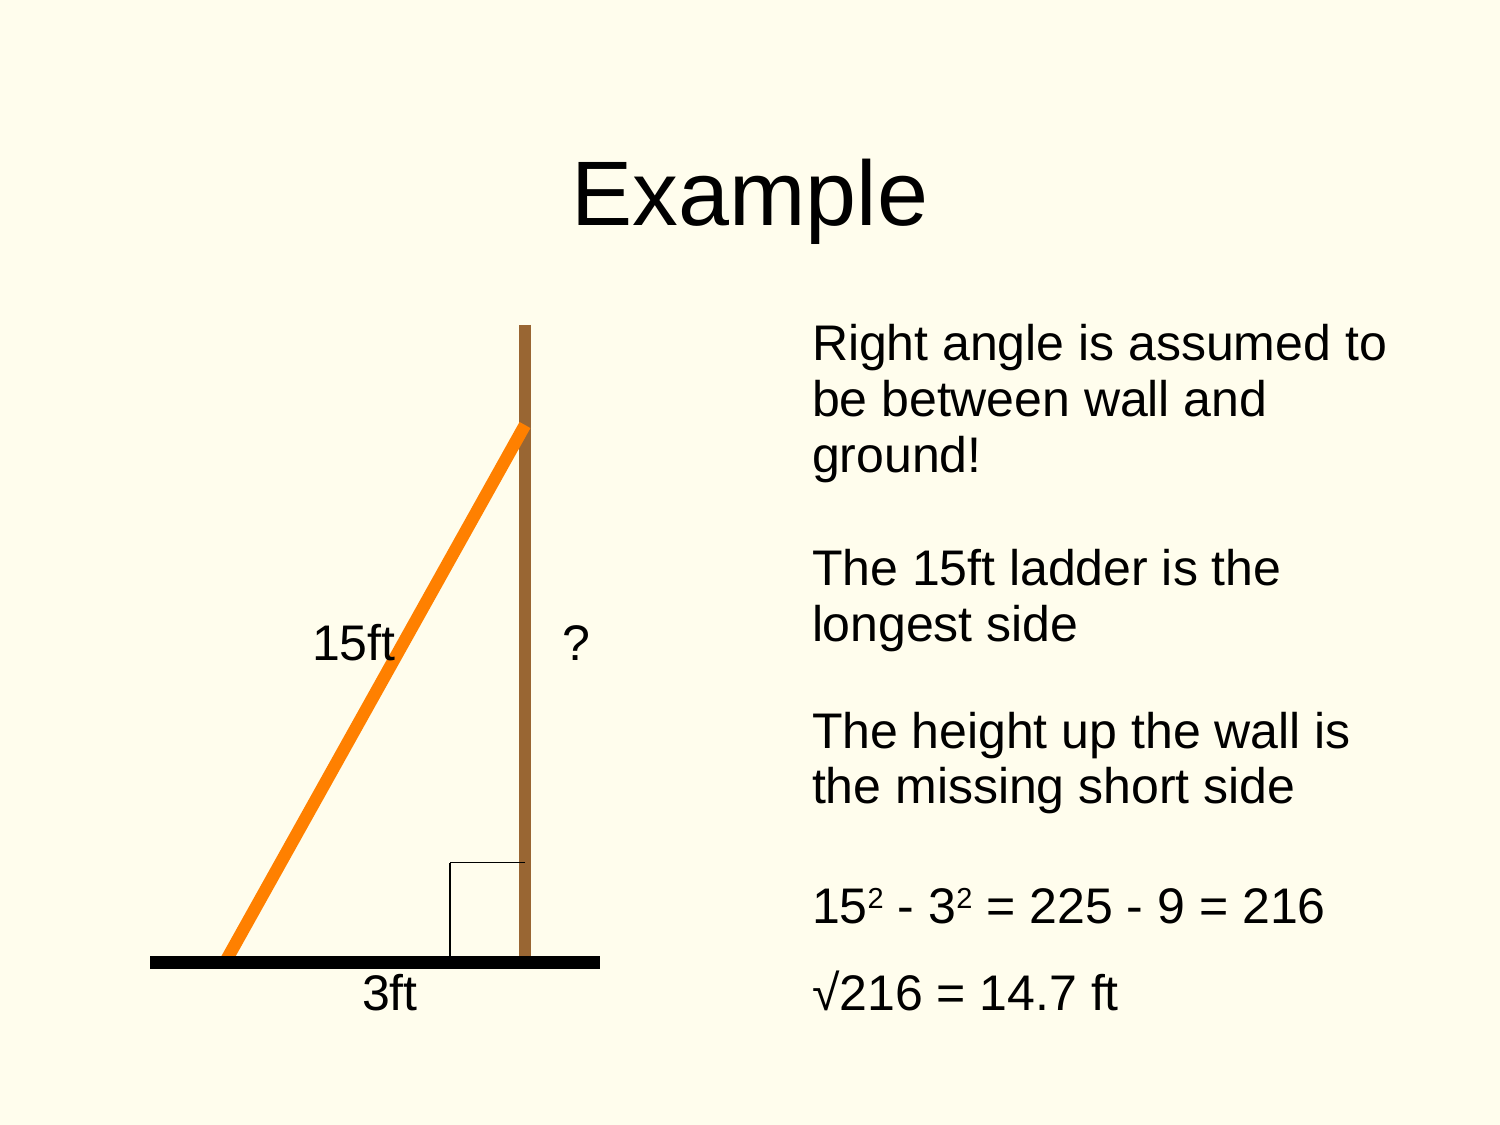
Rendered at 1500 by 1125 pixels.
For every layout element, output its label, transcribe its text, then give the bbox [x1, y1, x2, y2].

text_box Right angle is assumed to be between wall and ground! [797, 307, 1438, 491]
text_box 152 - 32 = 225 - 9 = 216 [797, 870, 1342, 942]
text_box 3ft [347, 957, 433, 1029]
title Example [112, 99, 1388, 288]
text_box The height up the wall is the missing short side [797, 695, 1438, 823]
text_box √216 = 14.7 ft [797, 957, 1135, 1029]
text_box The 15ft ladder is the longest side [797, 532, 1463, 660]
text_box 15ft [297, 607, 411, 679]
text_box ? [547, 607, 605, 679]
